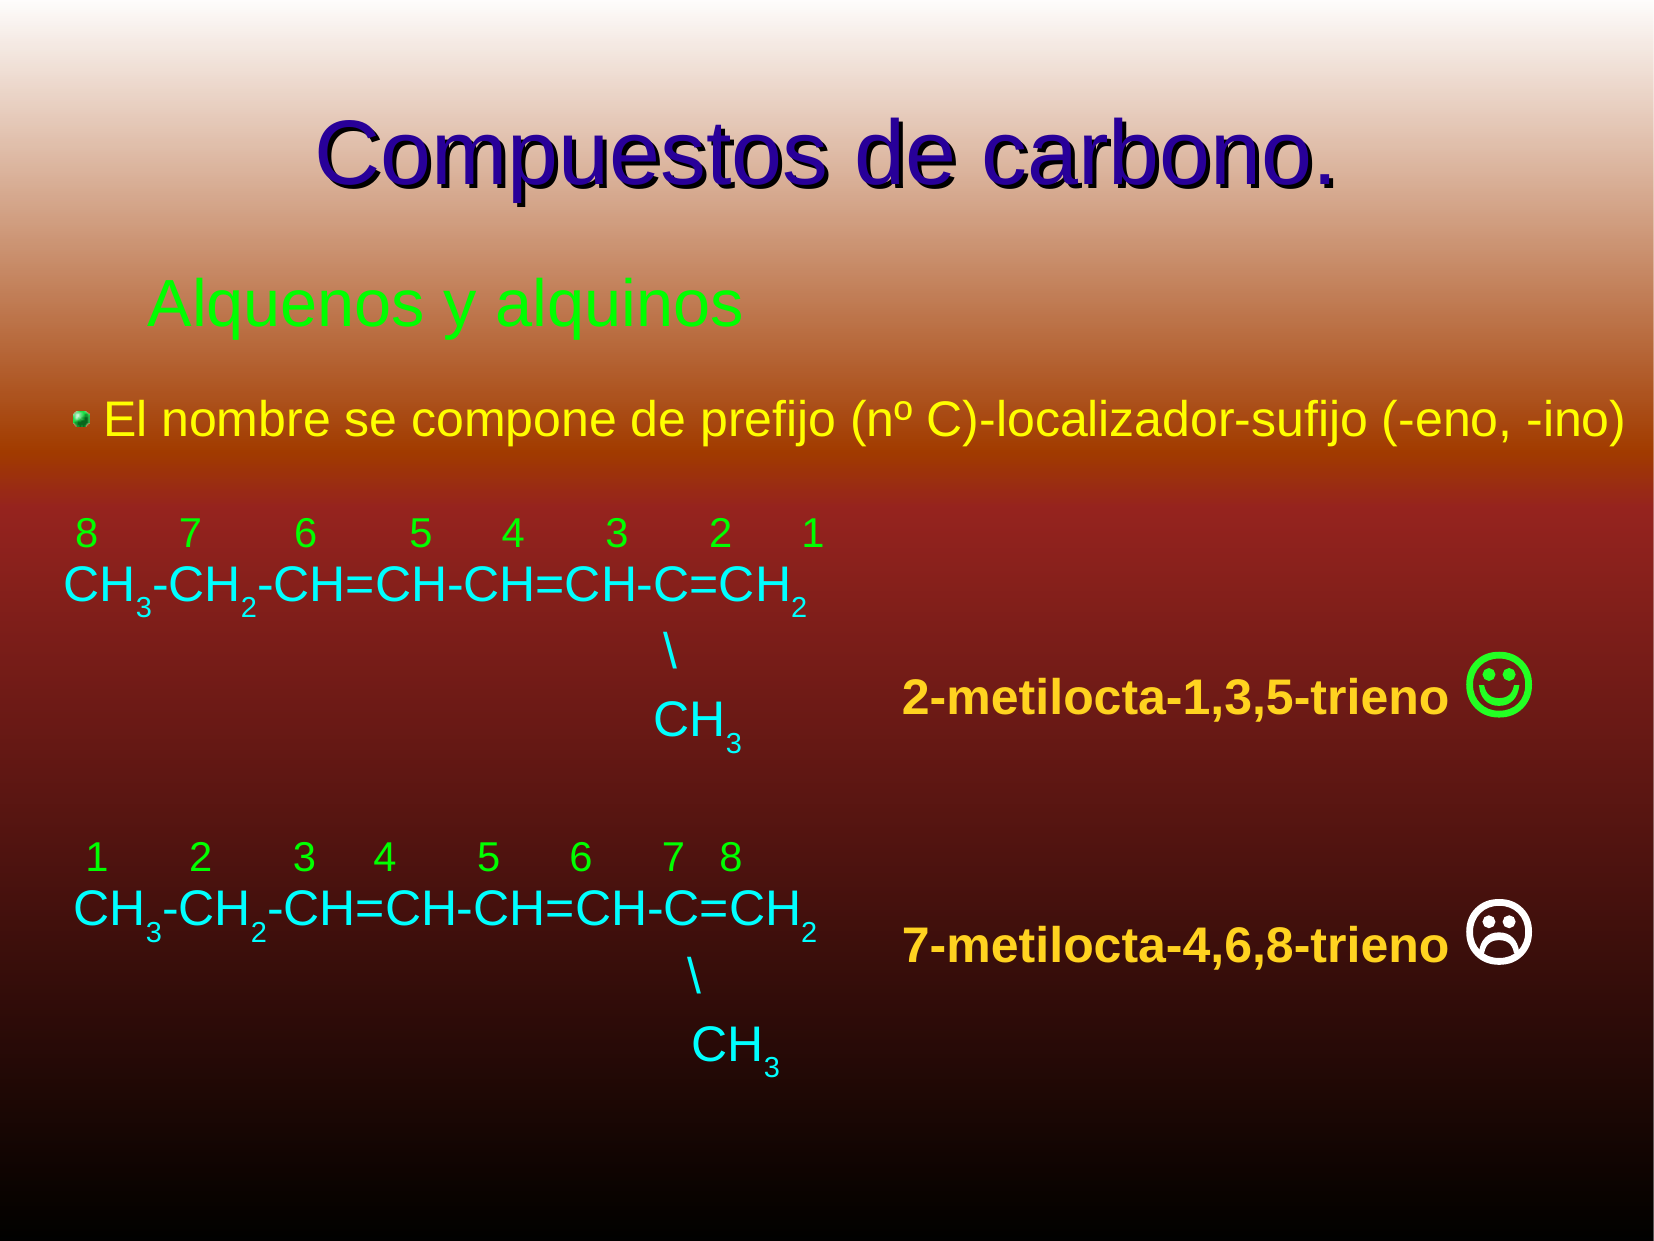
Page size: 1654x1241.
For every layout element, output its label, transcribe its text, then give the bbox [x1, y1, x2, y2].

text_box 8 7 6 5 4 3 2 1 CH3-CH2-CH=CH-CH=CH-C=CH2 \ CH3 [49, 501, 1241, 767]
picture [0, 0, 1654, 1241]
list Alquenos y alquinos [76, 265, 886, 355]
title Compuestos de carbono. [82, 49, 1571, 257]
text_box 7-metilocta-4,6,8-trieno  [1251, 896, 1565, 1004]
text_box El nombre se compone de prefijo (nº C)-localizador-sufijo (-eno, -ino) [59, 383, 1654, 455]
text_box 2-metilocta-1,3,5-trieno  [887, 649, 1565, 757]
text_box 1 2 3 4 5 6 7 8 CH3-CH2-CH=CH-CH=CH-C=CH2 \ CH3 [59, 826, 1251, 1092]
